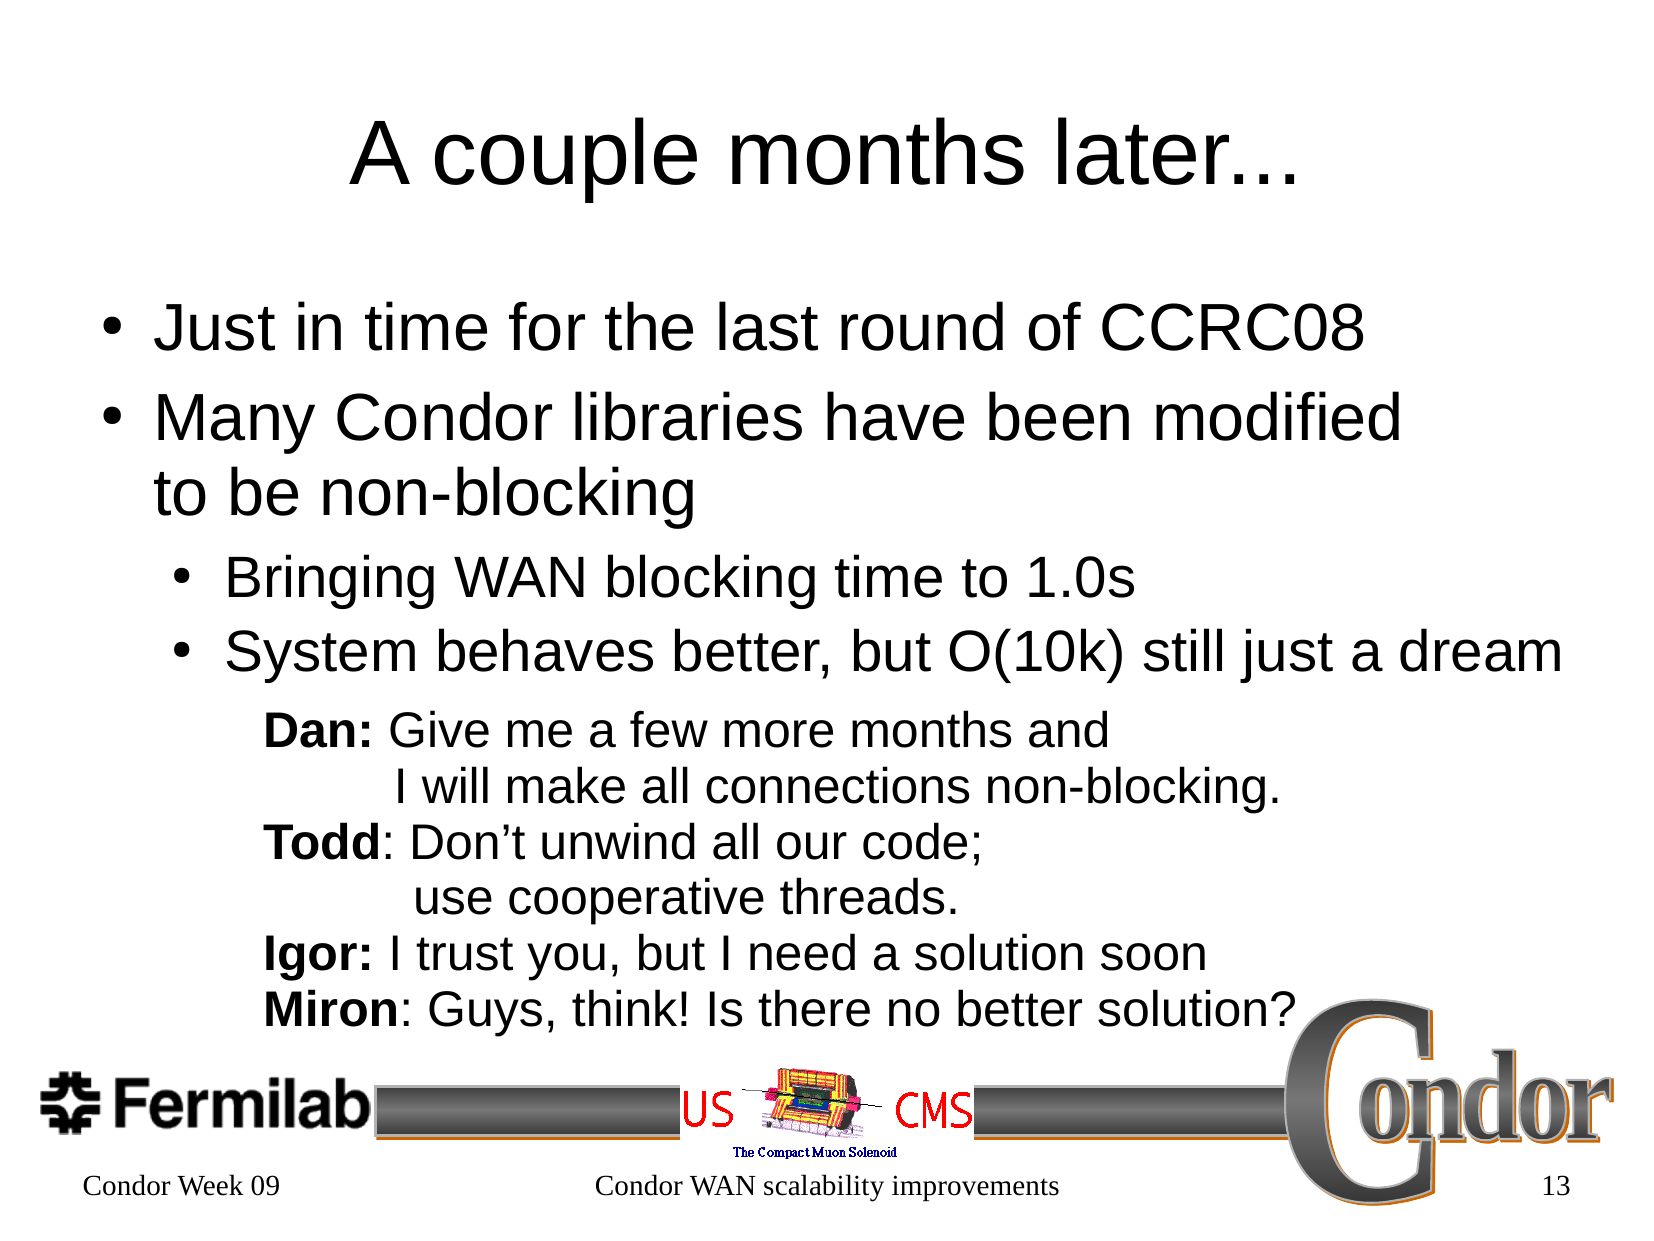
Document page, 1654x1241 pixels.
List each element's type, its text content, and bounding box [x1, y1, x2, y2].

picture [40, 1071, 371, 1135]
title A couple months later... [82, 49, 1571, 257]
text_box Dan: Give me a few more months and I will make all connections non-blocking. Todd: Don’t unwind all our code; use cooperative threads. Igor: I trust you, but I need a solution soon Miron: Guys, think! Is there no better solution? [248, 694, 1433, 1101]
list Just in time for the last round of CCRC08 Many Condor libraries have been modified to be non-blocking Bringing WAN blocking time to 1.0s System behaves better, but O(10k) still just a dream [82, 290, 1616, 1109]
picture [680, 1109, 974, 1159]
